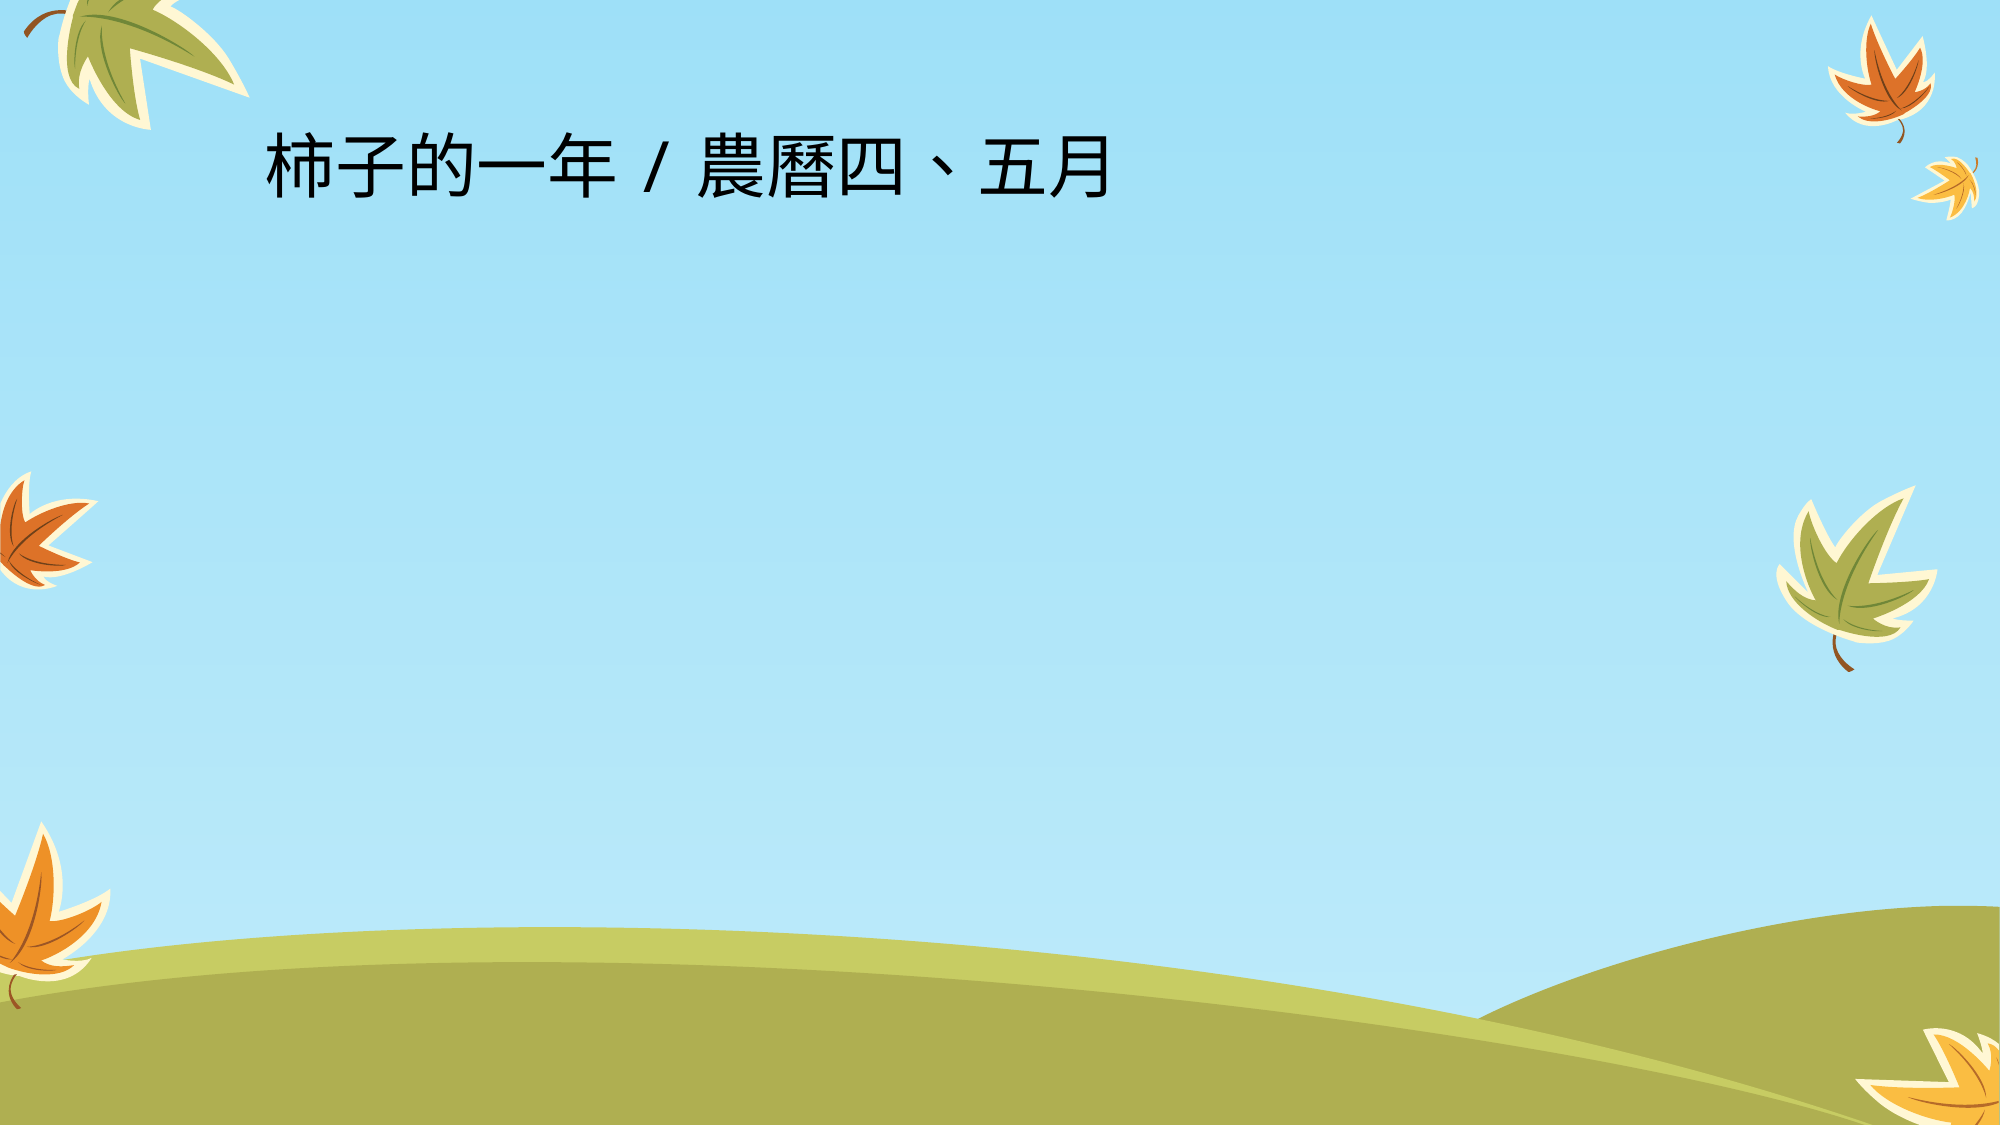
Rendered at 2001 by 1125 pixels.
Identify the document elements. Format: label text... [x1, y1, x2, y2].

title 柿子的一年/農曆四、五月 [249, 12, 1749, 216]
